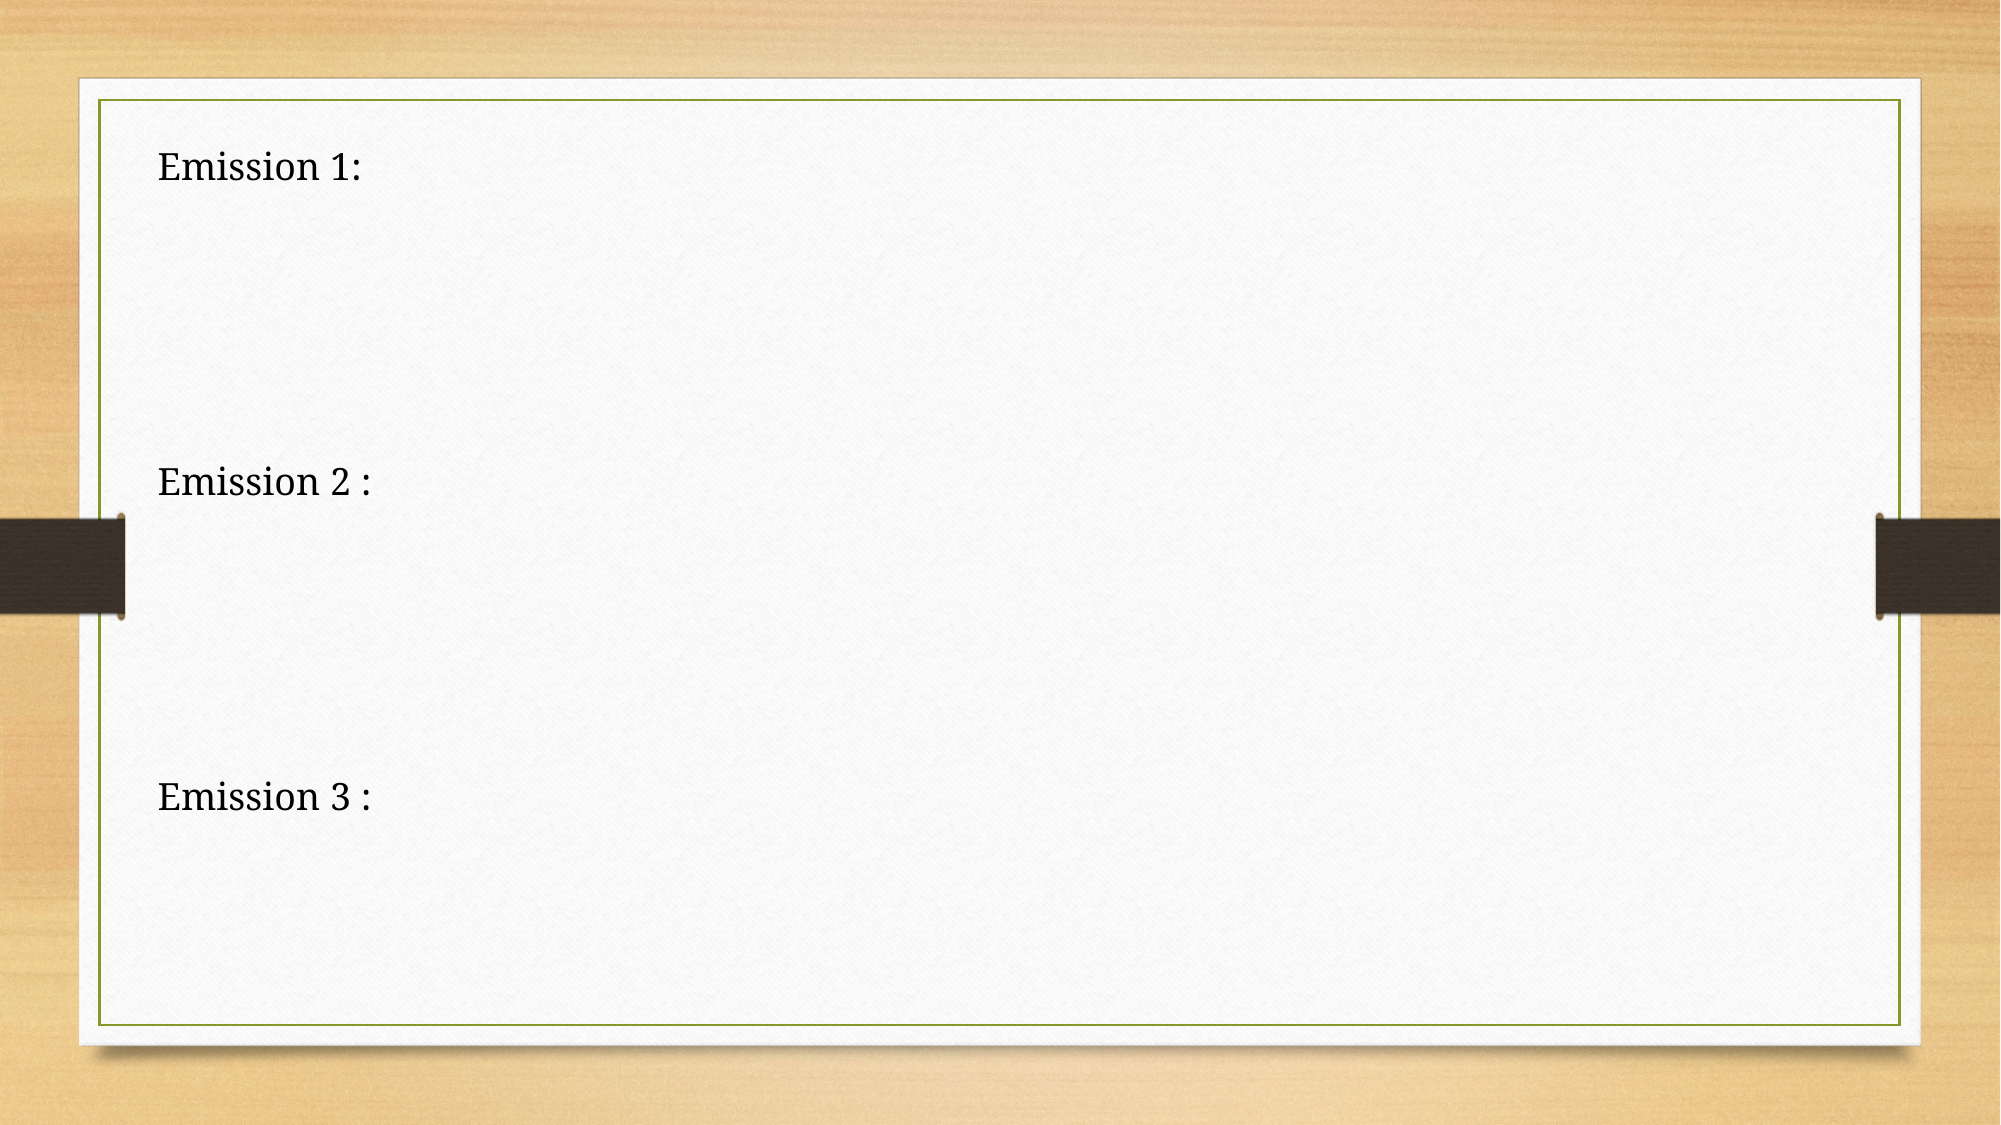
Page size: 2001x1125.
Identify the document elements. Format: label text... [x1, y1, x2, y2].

text_box Emission 1: Emission 2 : Emission 3 : [143, 136, 1757, 960]
